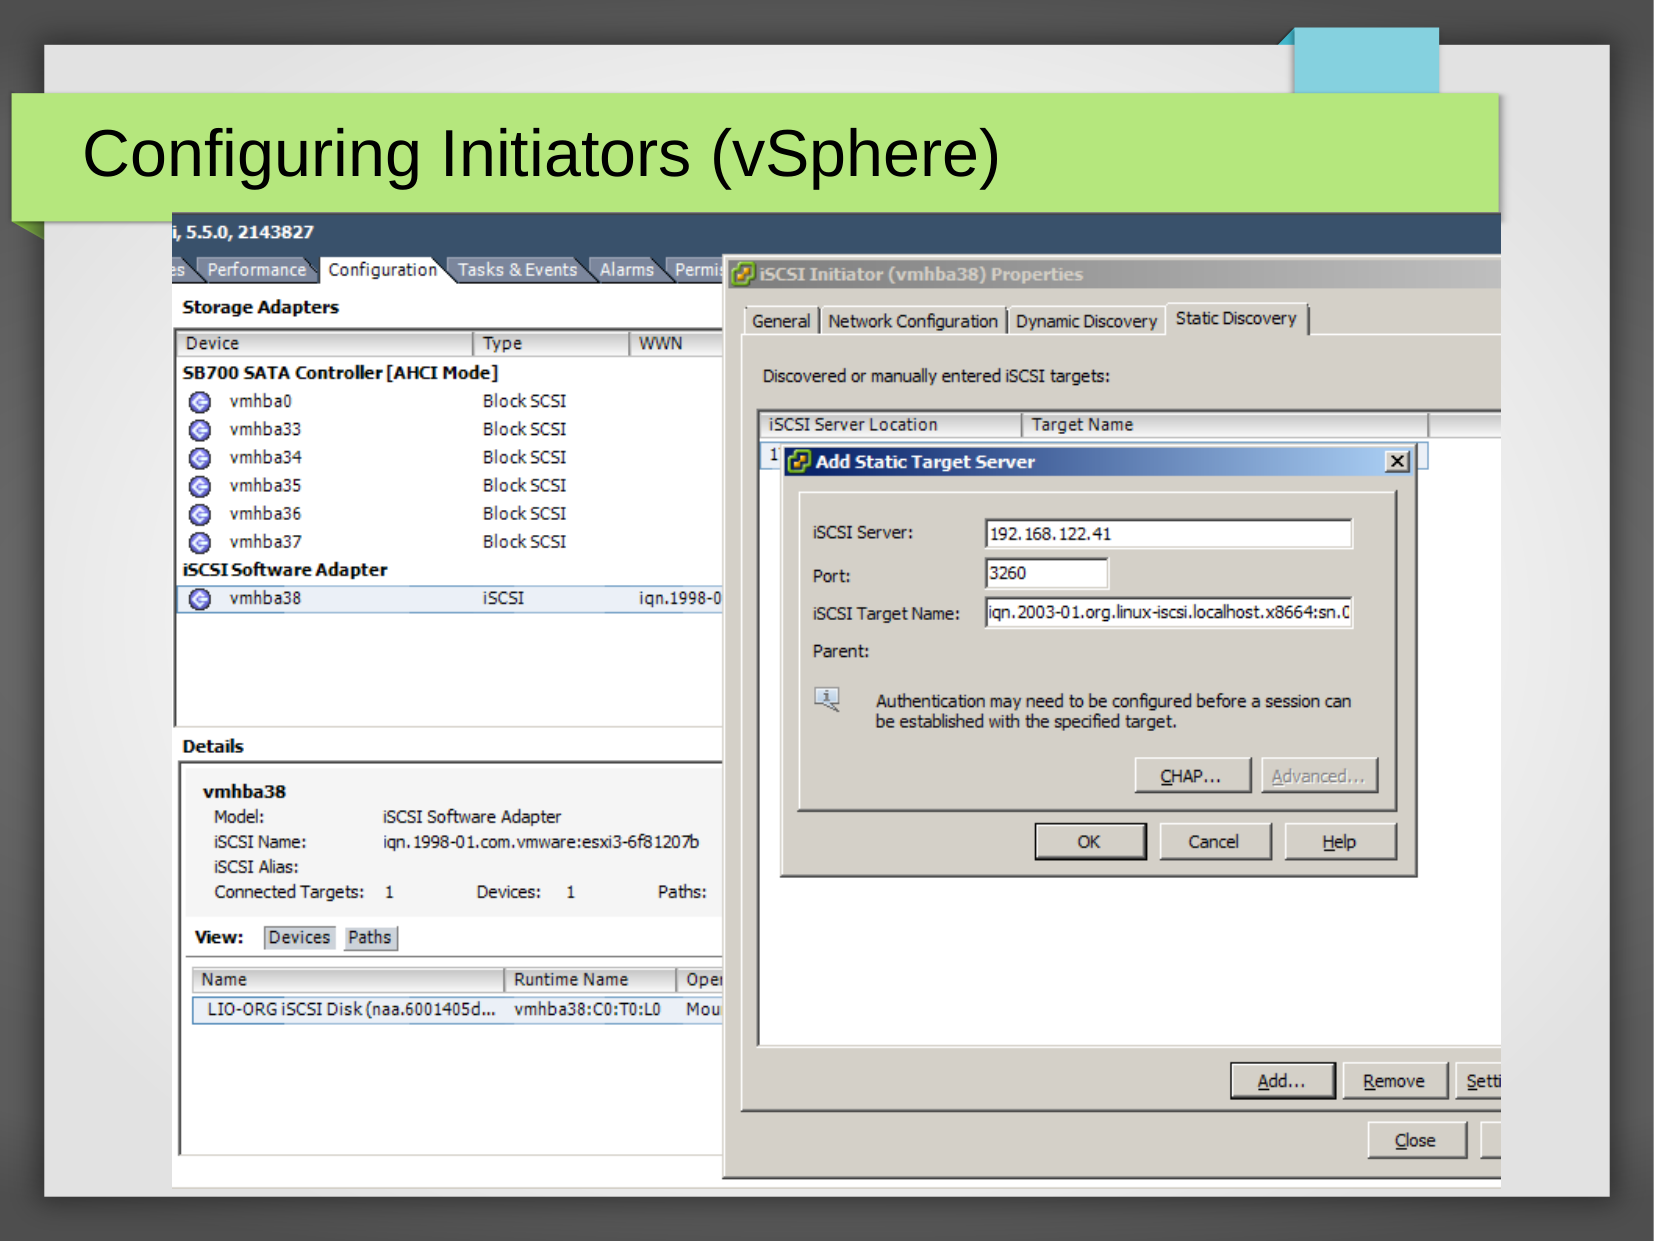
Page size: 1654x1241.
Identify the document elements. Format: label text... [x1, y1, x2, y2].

title Configuring Initiators (vSphere) [82, 94, 1264, 213]
picture [0, 0, 1654, 1241]
